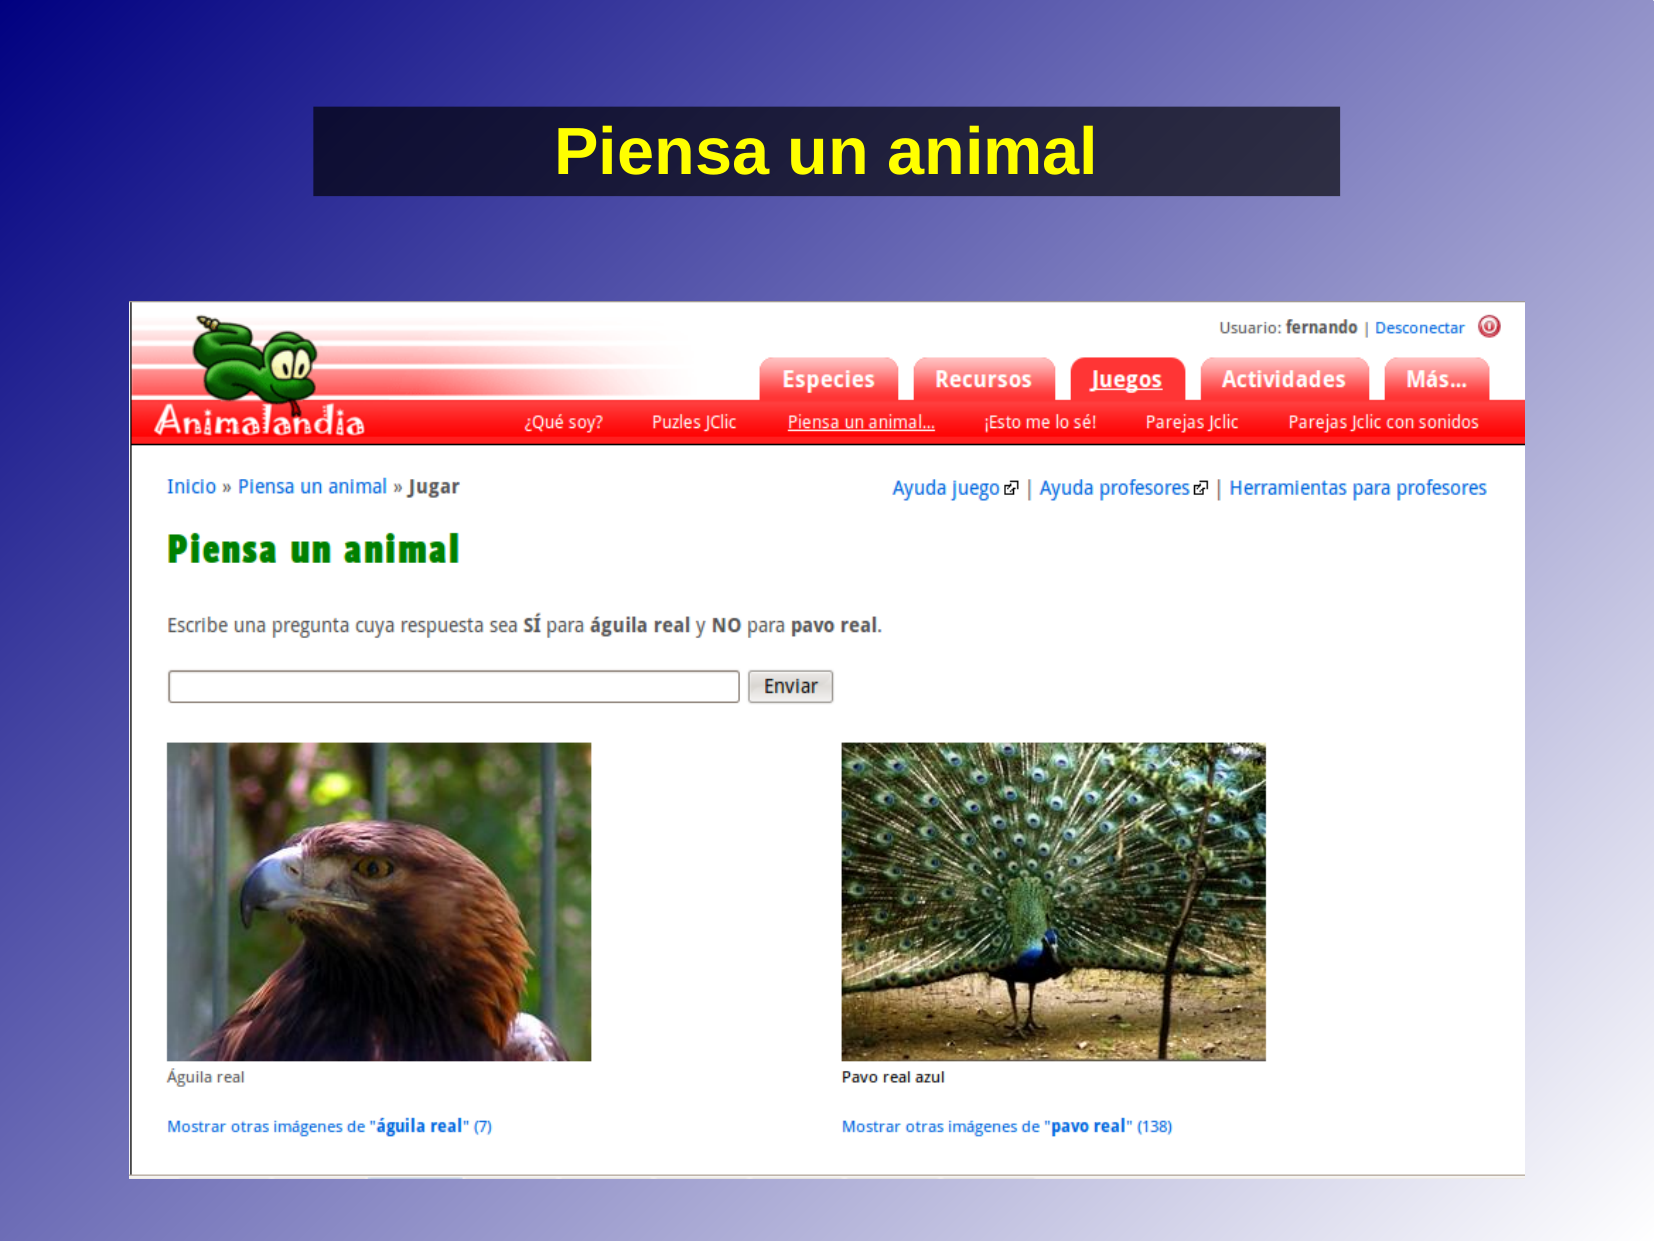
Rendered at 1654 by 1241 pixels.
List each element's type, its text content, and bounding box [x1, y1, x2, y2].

picture [129, 301, 1525, 1179]
text_box Piensa un animal [313, 106, 1341, 197]
